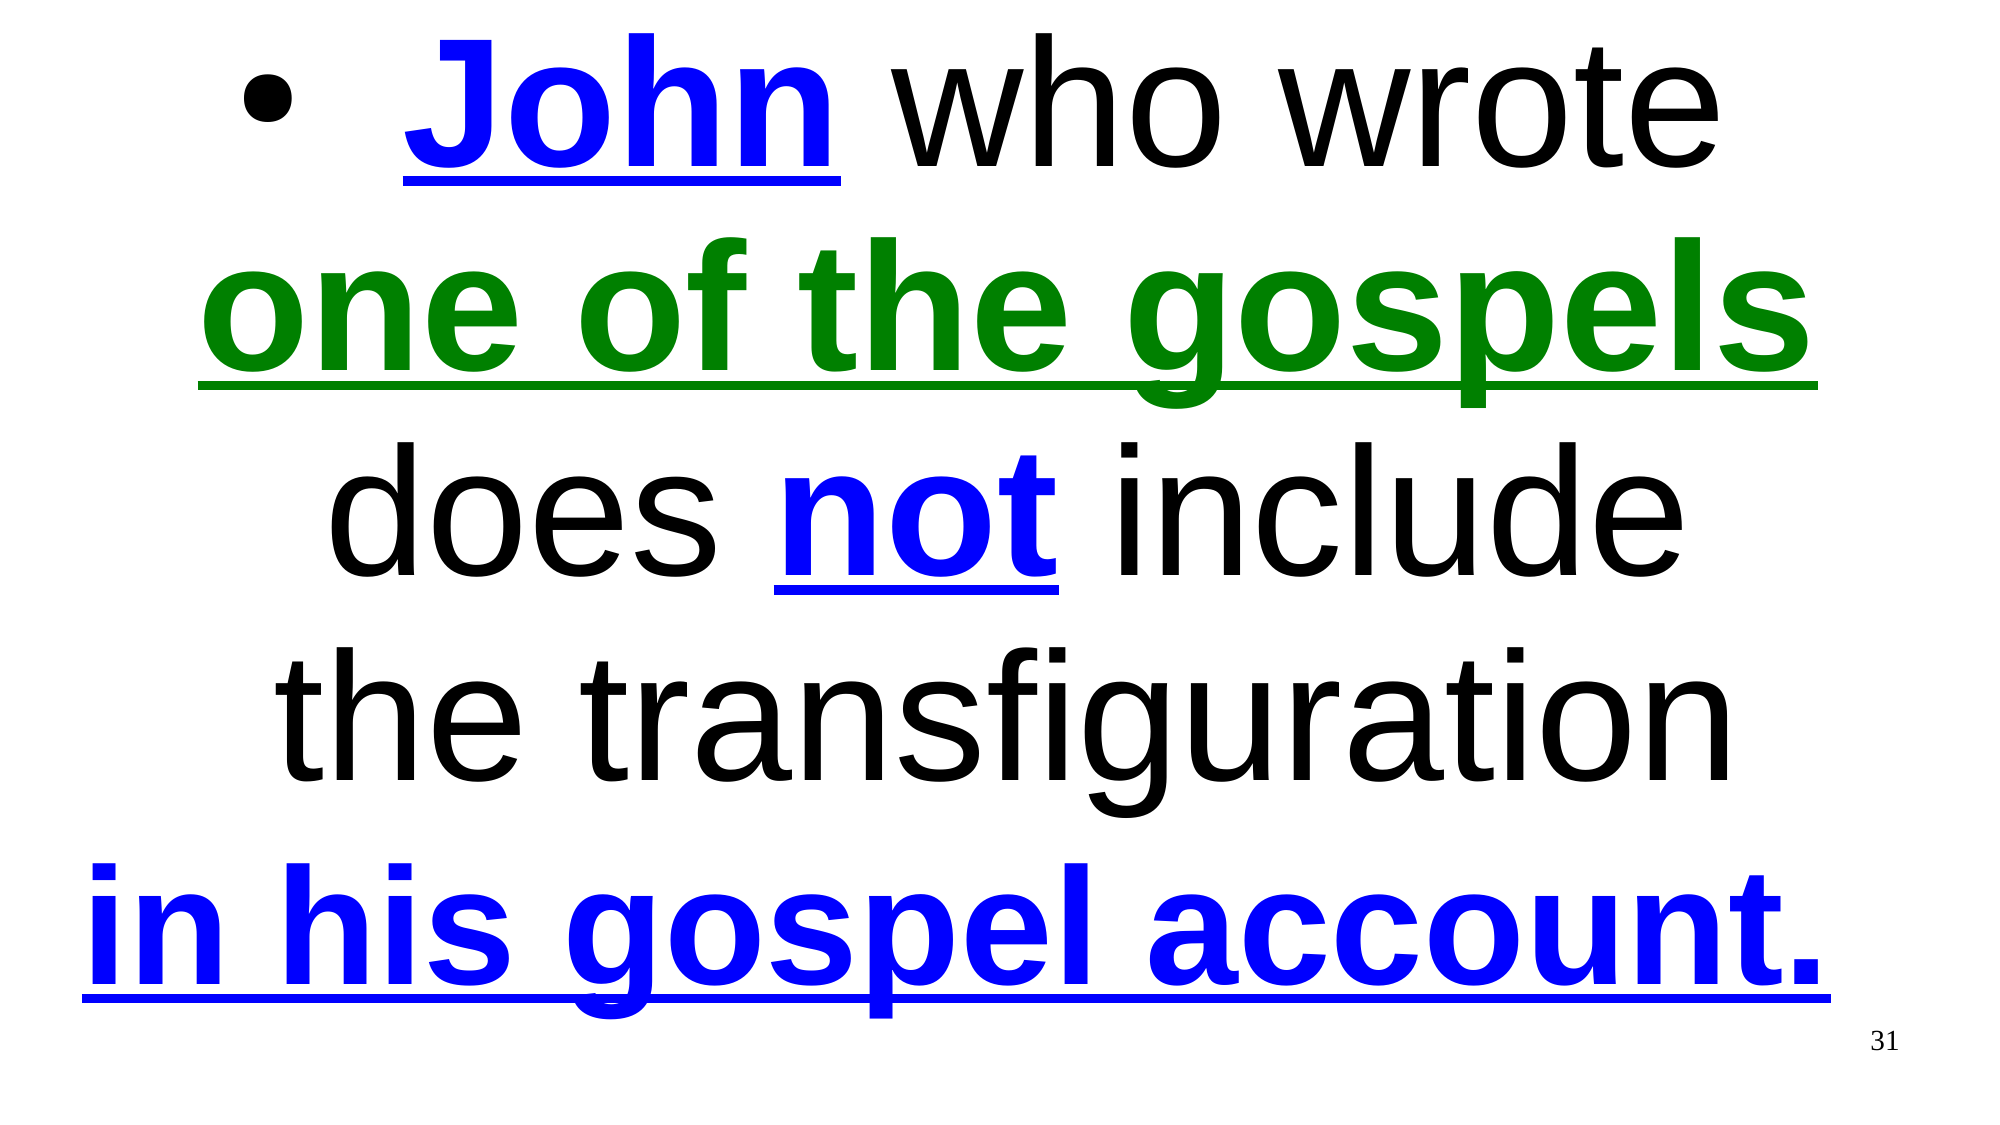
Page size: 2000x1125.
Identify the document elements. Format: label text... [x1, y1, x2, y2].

list John who wrote one of the gospels does not include the transfiguration in his gospel account. [0, 0, 1996, 1123]
